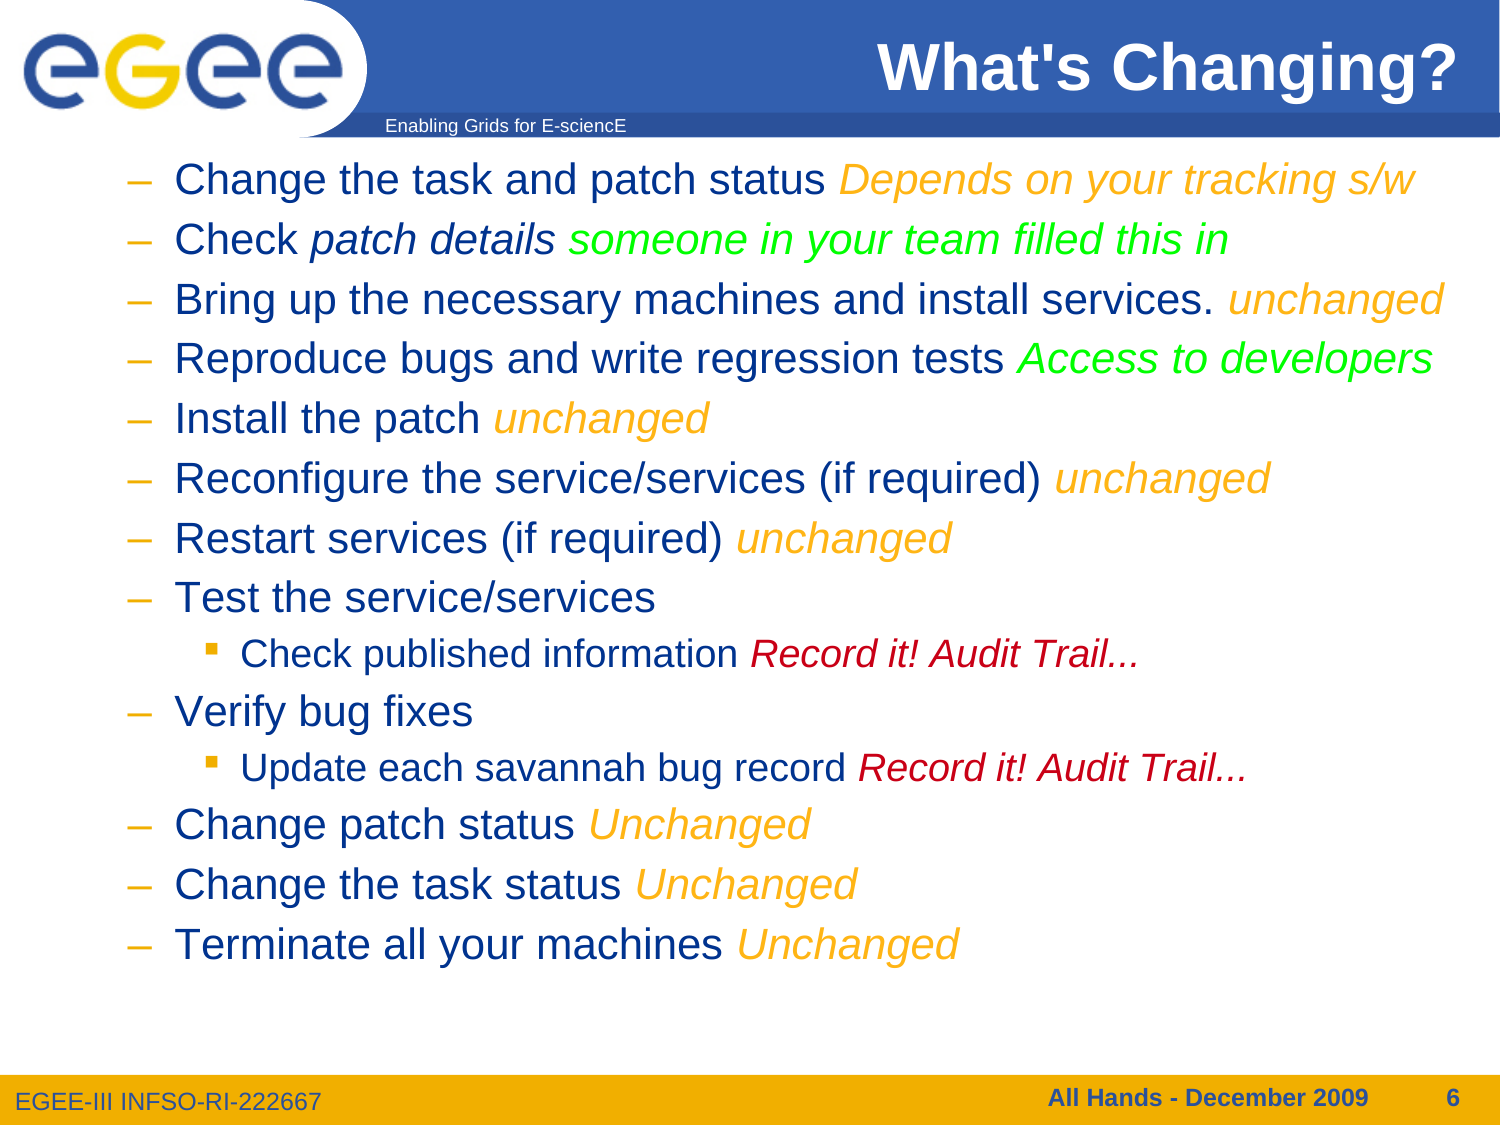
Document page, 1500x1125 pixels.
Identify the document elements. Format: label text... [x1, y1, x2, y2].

picture [18, 30, 349, 112]
title What's Changing? [369, 3, 1475, 132]
list Change the task and patch status Depends on your tracking s/w Check patch details someone in your team filled this in Bring up the necessary machines and install services. unchanged Reproduce bugs and write regression tests Access to developers Install the patch unchanged Reconfigure the service/services (if required) unchanged Restart services (if required) unchanged Test the service/services Check published information Record it! Audit Trail... Verify bug fixes Update each savannah bug record Record it! Audit Trail... Change patch status Unchanged Change the task status Unchanged Terminate all your machines Unchanged [37, 147, 1477, 1063]
